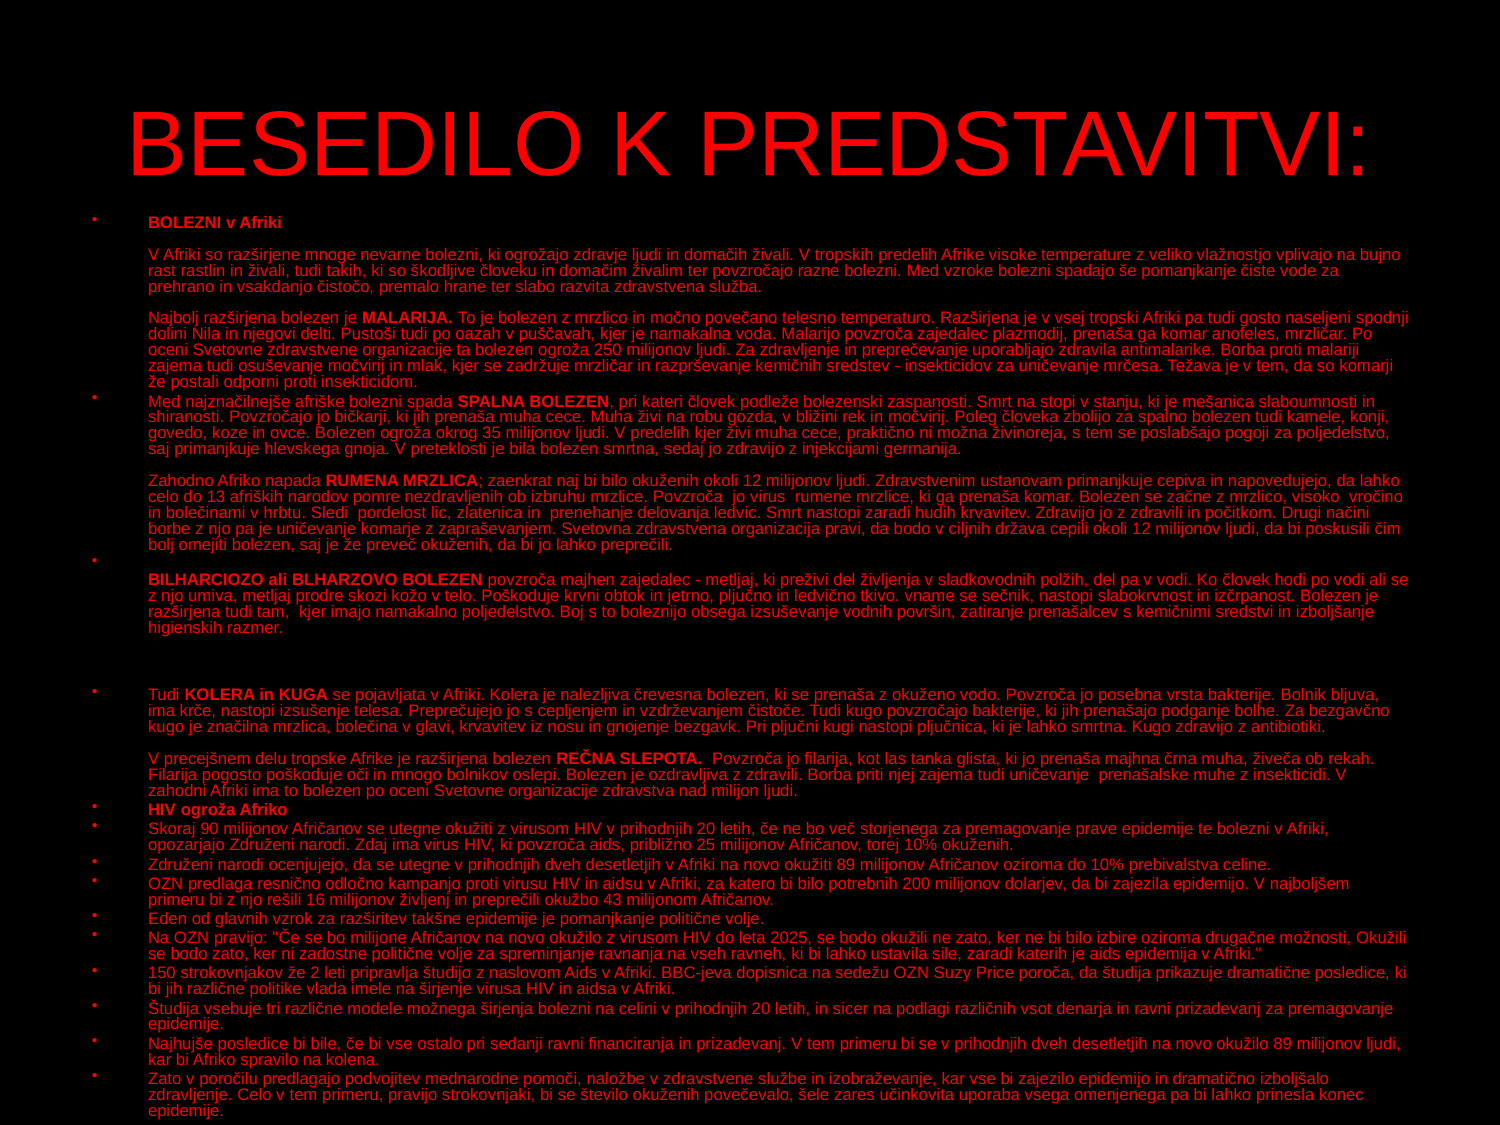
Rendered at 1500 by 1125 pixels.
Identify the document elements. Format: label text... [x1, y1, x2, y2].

title BESEDILO K PREDSTAVITVI: [75, 45, 1425, 233]
list BOLEZNI v Afriki V Afriki so razširjene mnoge nevarne bolezni, ki ogrožajo zdravje ljudi in domačih živali. V tropskih predelih Afrike visoke temperature z veliko vlažnostjo vplivajo na bujno rast rastlin in živali, tudi takih, ki so škodljive človeku in domačim živalim ter povzročajo razne bolezni. Med vzroke bolezni spadajo še pomanjkanje čiste vode za prehrano in vsakdanjo čistočo, premalo hrane ter slabo razvita zdravstvena služba. Najbolj razširjena bolezen je MALARIJA. To je bolezen z mrzlico in močno povečano telesno temperaturo. Razširjena je v vsej tropski Afriki pa tudi gosto naseljeni spodnji dolini Nila in njegovi delti. Pustoši tudi po oazah v puščavah, kjer je namakalna voda. Malarijo povzroča zajedalec plazmodij, prenaša ga komar anofeles, mrzličar. Po oceni Svetovne zdravstvene organizacije ta bolezen ogroža 250 milijonov ljudi. Za zdravljenje in preprečevanje uporabljajo zdravila antimalarike. Borba proti malariji zajema tudi osuševanje močvirij in mlak, kjer se zadržuje mrzličar in razprševanje kemičnih sredstev - insekticidov za uničevanje mrčesa. Težava je v tem, da so komarji že postali odporni proti insekticidom. Med najznačilnejše afriške bolezni spada SPALNA BOLEZEN, pri kateri človek podleže bolezenski zaspanosti. Smrt na stopi v stanju, ki je mešanica slaboumnosti in shiranosti. Povzročajo jo bičkarji, ki jih prenaša muha cece. Muha živi na robu gozda, v bližini rek in močvirij. Poleg človeka zbolijo za spalno bolezen tudi kamele, konji, govedo, koze in ovce. Bolezen ogroža okrog 35 milijonov ljudi. V predelih kjer živi muha cece, praktično ni možna živinoreja, s tem se poslabšajo pogoji za poljedelstvo, saj primanjkuje hlevskega gnoja. V preteklosti je bila bolezen smrtna, sedaj jo zdravijo z injekcijami germanija. Zahodno Afriko napada RUMENA MRZLICA; zaenkrat naj bi bilo okuženih okoli 12 milijonov ljudi. Zdravstvenim ustanovam primanjkuje cepiva in napovedujejo, da lahko celo do 13 afriških narodov pomre nezdravljenih ob izbruhu mrzlice. Povzroča jo virus rumene mrzlice, ki ga prenaša komar. Bolezen se začne z mrzlico, visoko vročino in bolečinami v hrbtu. Sledi pordelost lic, zlatenica in prenehanje delovanja ledvic. Smrt nastopi zaradi hudih krvavitev. Zdravijo jo z zdravili in počitkom. Drugi načini borbe z njo pa je uničevanje komarje z zapraševanjem. Svetovna zdravstvena organizacija pravi, da bodo v ciljnih država cepili okoli 12 milijonov ljudi, da bi poskusili čim bolj omejiti bolezen, saj je že preveč okuženih, da bi jo lahko preprečili. BILHARCIOZO ali BLHARZOVO BOLEZEN povzroča majhen zajedalec - metljaj, ki preživi del življenja v sladkovodnih polžih, del pa v vodi. Ko človek hodi po vodi ali se z njo umiva, metljaj prodre skozi kožo v telo. Poškoduje krvni obtok in jetrno, pljučno in ledvično tkivo. vname se sečnik, nastopi slabokrvnost in izčrpanost. Bolezen je razširjena tudi tam, kjer imajo namakalno poljedelstvo. Boj s to boleznijo obsega izsuševanje vodnih površin, zatiranje prenašalcev s kemičnimi sredstvi in izboljšanje higienskih razmer. Tudi KOLERA in KUGA se pojavljata v Afriki. Kolera je nalezljiva črevesna bolezen, ki se prenaša z okuženo vodo. Povzroča jo posebna vrsta bakterije. Bolnik bljuva, ima krče, nastopi izsušenje telesa. Preprečujejo jo s cepljenjem in vzdrževanjem čistoče. Tudi kugo povzročajo bakterije, ki jih prenašajo podganje bolhe. Za bezgavčno kugo je značilna mrzlica, bolečina v glavi, krvavitev iz nosu in gnojenje bezgavk. Pri pljučni kugi nastopi pljučnica, ki je lahko smrtna. Kugo zdravijo z antibiotiki. V precejšnem delu tropske Afrike je razširjena bolezen REČNA SLEPOTA. Povzroča jo filarija, kot las tanka glista, ki jo prenaša majhna črna muha, živeča ob rekah. Filarija pogosto poškoduje oči in mnogo bolnikov oslepi. Bolezen je ozdravljiva z zdravili. Borba priti njej zajema tudi uničevanje prenašalske muhe z insekticidi. V zahodni Afriki ima to bolezen po oceni Svetovne organizacije zdravstva nad milijon ljudi. HIV ogroža Afriko Skoraj 90 milijonov Afričanov se utegne okužiti z virusom HIV v prihodnjih 20 letih, če ne bo več storjenega za premagovanje prave epidemije te bolezni v Afriki, opozarjajo Združeni narodi. Zdaj ima virus HIV, ki povzroča aids, približno 25 milijonov Afričanov, torej 10% okuženih. Združeni narodi ocenjujejo, da se utegne v prihodnjih dveh desetletjih v Afriki na novo okužiti 89 milijonov Afričanov oziroma do 10% prebivalstva celine. OZN predlaga resnično odločno kampanjo proti virusu HIV in aidsu v Afriki, za katero bi bilo potrebnih 200 milijonov dolarjev, da bi zajezila epidemijo. V najboljšem primeru bi z njo rešili 16 milijonov življenj in preprečili okužbo 43 milijonom Afričanov. Eden od glavnih vzrok za razširitev takšne epidemije je pomanjkanje politične volje. Na OZN pravijo: "Če se bo milijone Afričanov na novo okužilo z virusom HIV do leta 2025, se bodo okužili ne zato, ker ne bi bilo izbire oziroma drugačne možnosti, Okužili se bodo zato, ker ni zadostne politične volje za spreminjanje ravnanja na vseh ravneh, ki bi lahko ustavila sile, zaradi katerih je aids epidemija v Afriki." 150 strokovnjakov že 2 leti pripravlja študijo z naslovom Aids v Afriki. BBC-jeva dopisnica na sedežu OZN Suzy Price poroča, da študija prikazuje dramatične posledice, ki bi jih različne politike vlada imele na širjenje virusa HIV in aidsa v Afriki. Študija vsebuje tri različne modele možnega širjenja bolezni na celini v prihodnjih 20 letih, in sicer na podlagi različnih vsot denarja in ravni prizadevanj za premagovanje epidemije. Najhujše posledice bi bile, če bi vse ostalo pri sedanji ravni financiranja in prizadevanj. V tem primeru bi se v prihodnjih dveh desetletjih na novo okužilo 89 milijonov ljudi, kar bi Afriko spravilo na kolena. Zato v poročilu predlagajo podvojitev mednarodne pomoči, naložbe v zdravstvene službe in izobraževanje, kar vse bi zajezilo epidemijo in dramatično izboljšalo zdravljenje. Celo v tem primeru, pravijo strokovnjaki, bi se število okuženih povečevalo, šele zares učinkovita uporaba vsega omenjenega pa bi lahko prinesla konec epidemije. [76, 208, 1427, 951]
